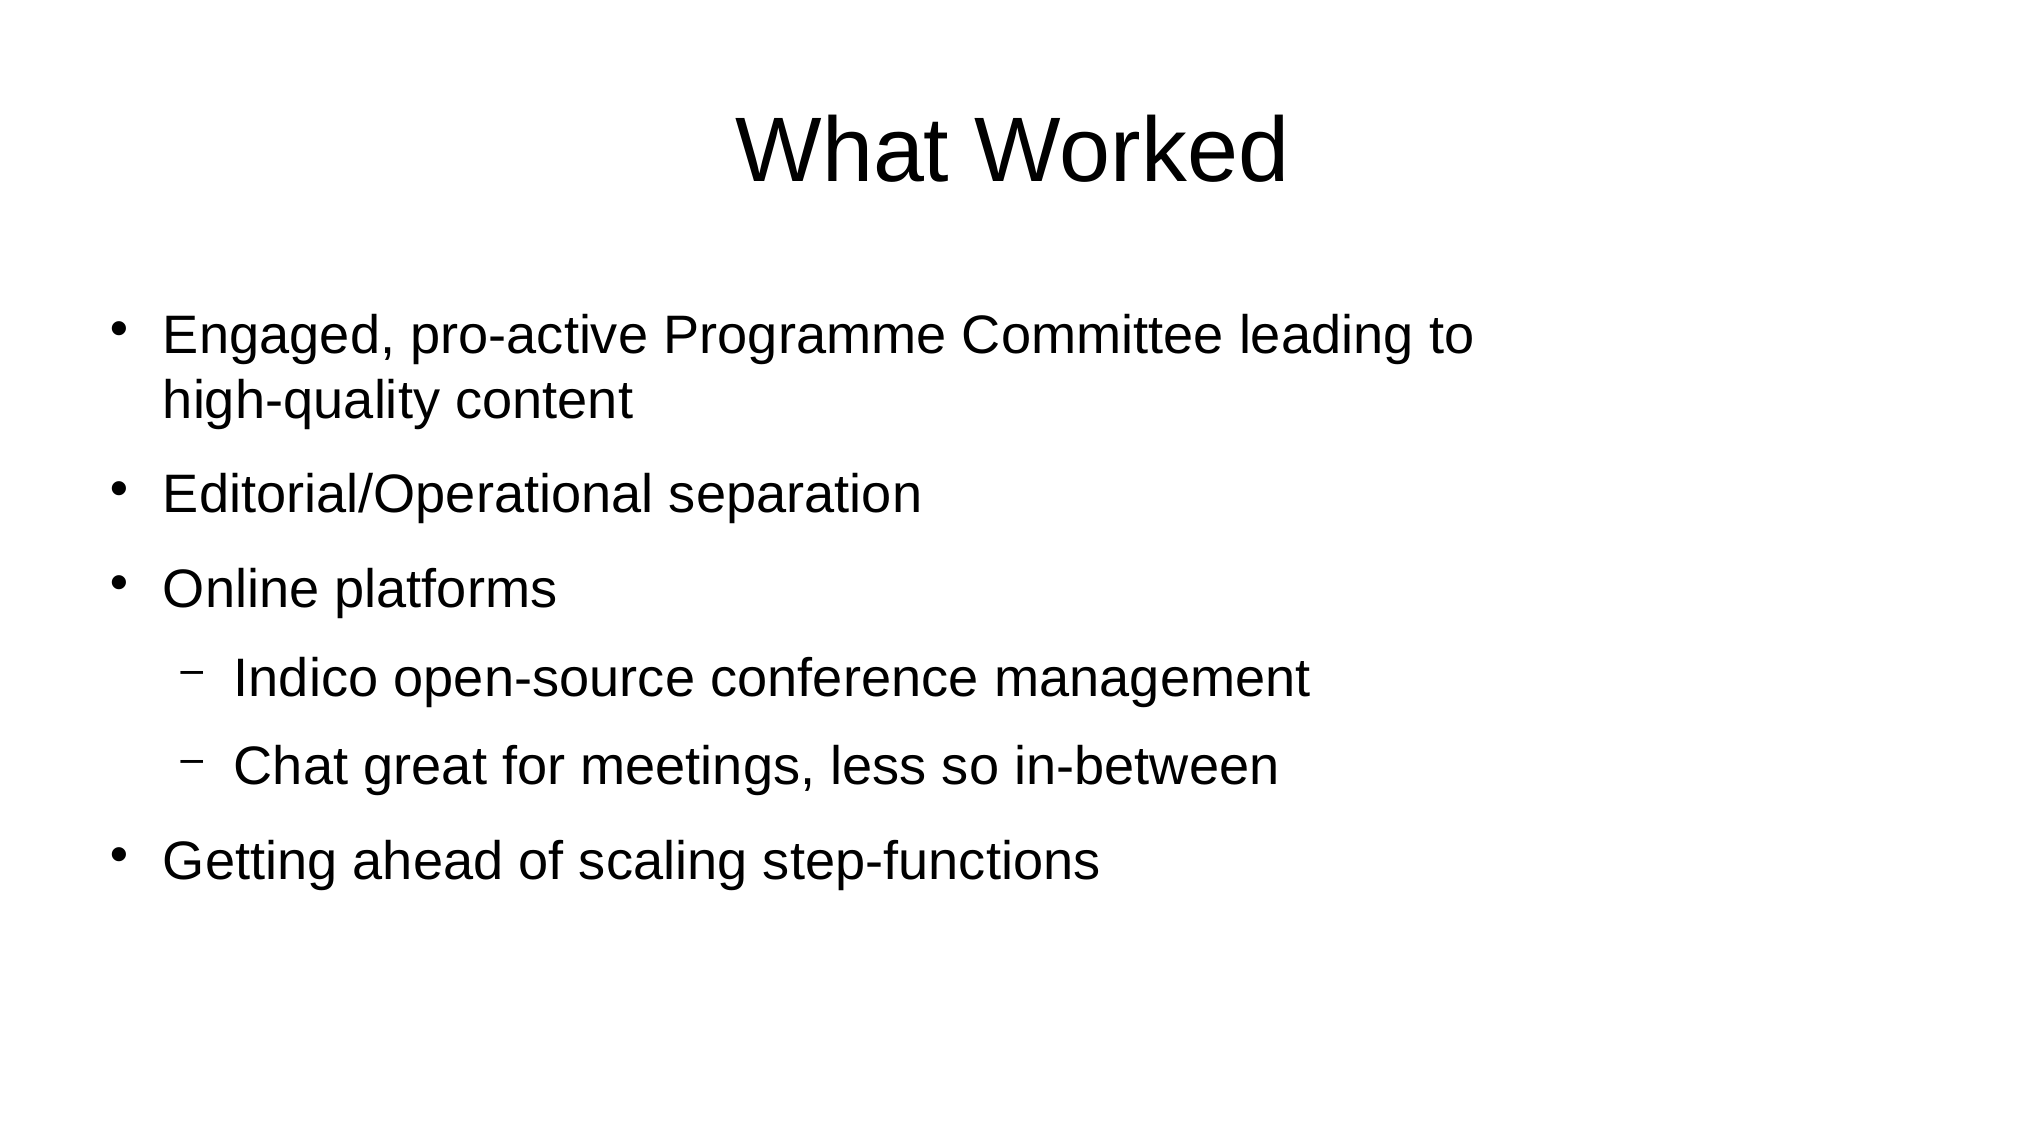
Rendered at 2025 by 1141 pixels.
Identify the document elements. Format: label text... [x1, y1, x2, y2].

title What Worked [357, 33, 1668, 256]
list Engaged, pro-active Programme Committee leading to high-quality content Editorial/Operational separation Online platforms Indico open-source conference management Chat great for meetings, less so in-between Getting ahead of scaling step-functions [92, 299, 1933, 1008]
